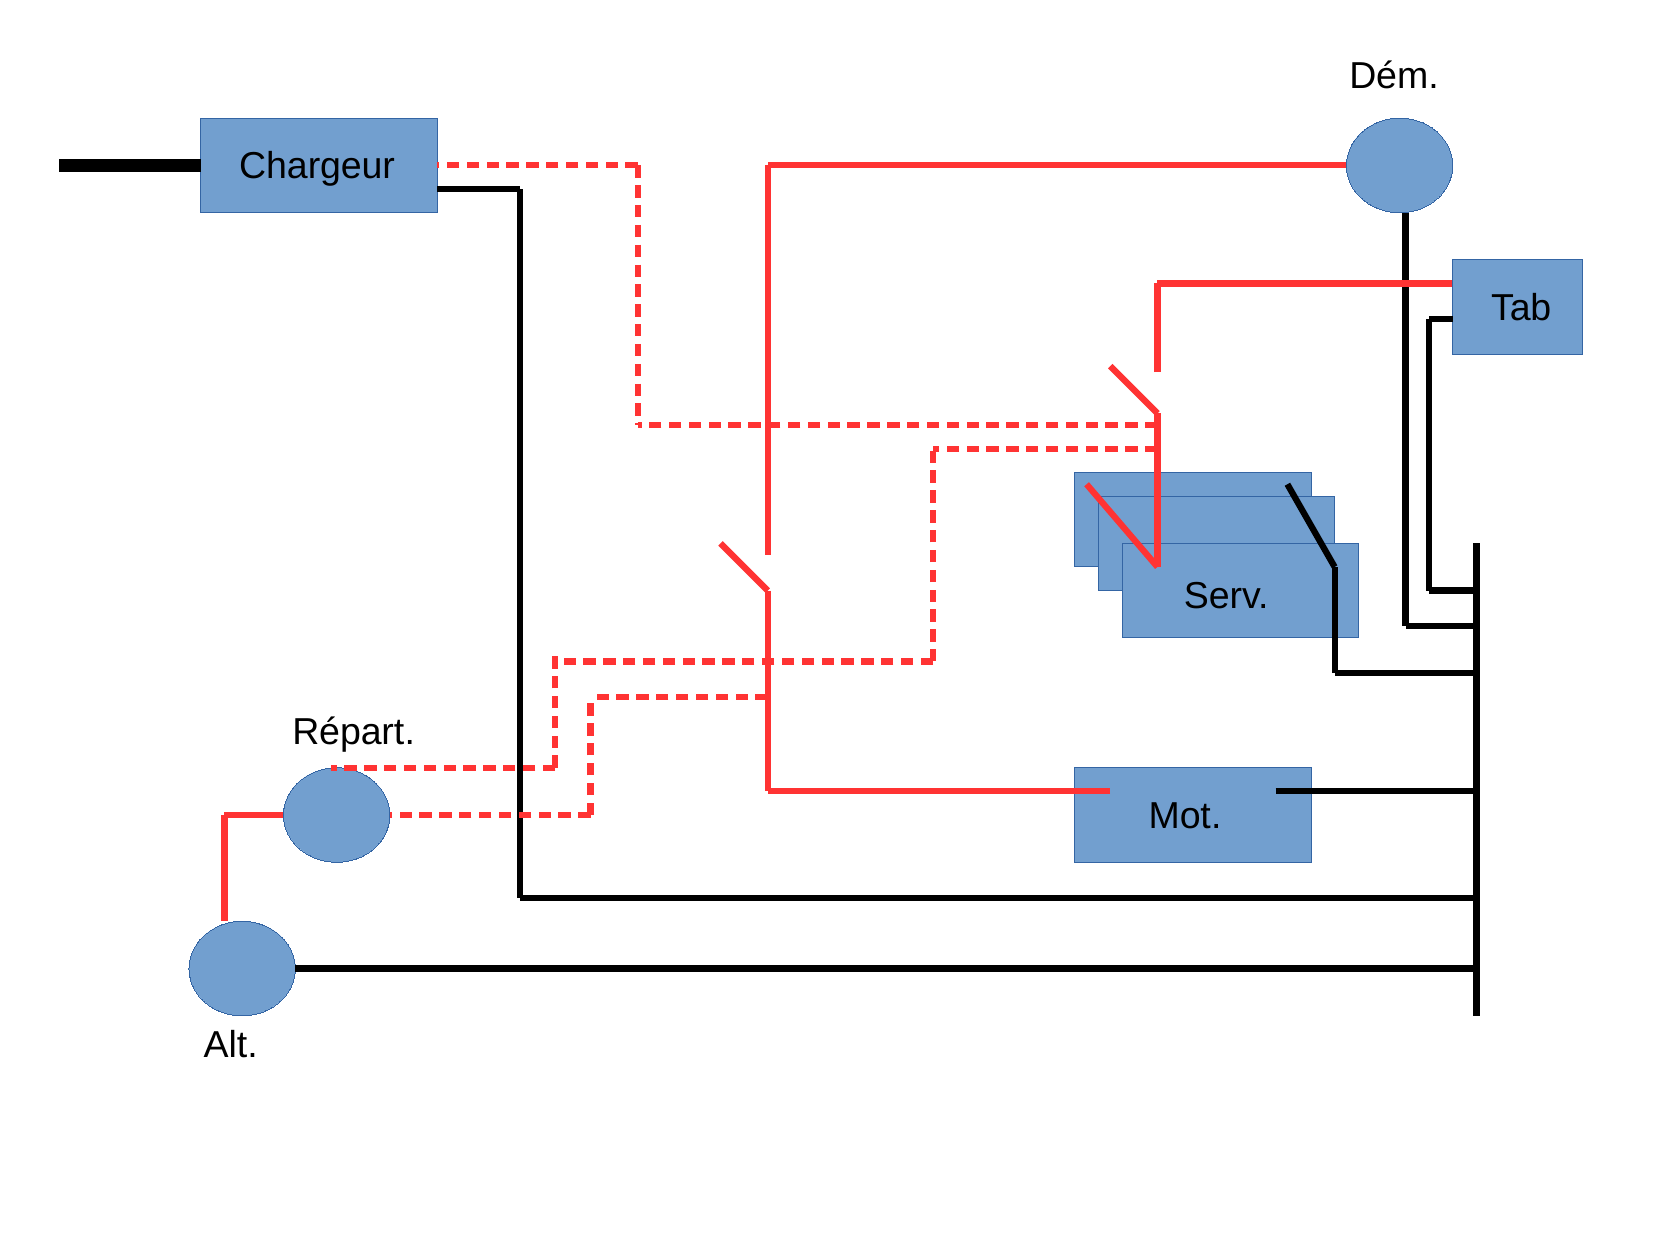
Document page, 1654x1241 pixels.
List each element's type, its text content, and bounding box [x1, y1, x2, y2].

text_box [1074, 767, 1312, 863]
text_box Mot. [1133, 787, 1276, 886]
text_box [188, 921, 296, 1015]
text_box Dém. [1334, 47, 1524, 147]
text_box [200, 118, 438, 213]
text_box Tab [1476, 279, 1595, 378]
text_box [1074, 472, 1359, 638]
text_box [1346, 147, 1453, 213]
text_box Chargeur [224, 137, 426, 237]
text_box Répart. [277, 702, 467, 802]
text_box [1452, 259, 1583, 355]
text_box Serv. [1169, 566, 1312, 666]
text_box Alt. [188, 1015, 378, 1115]
text_box [1276, 794, 1312, 863]
text_box [283, 802, 390, 863]
